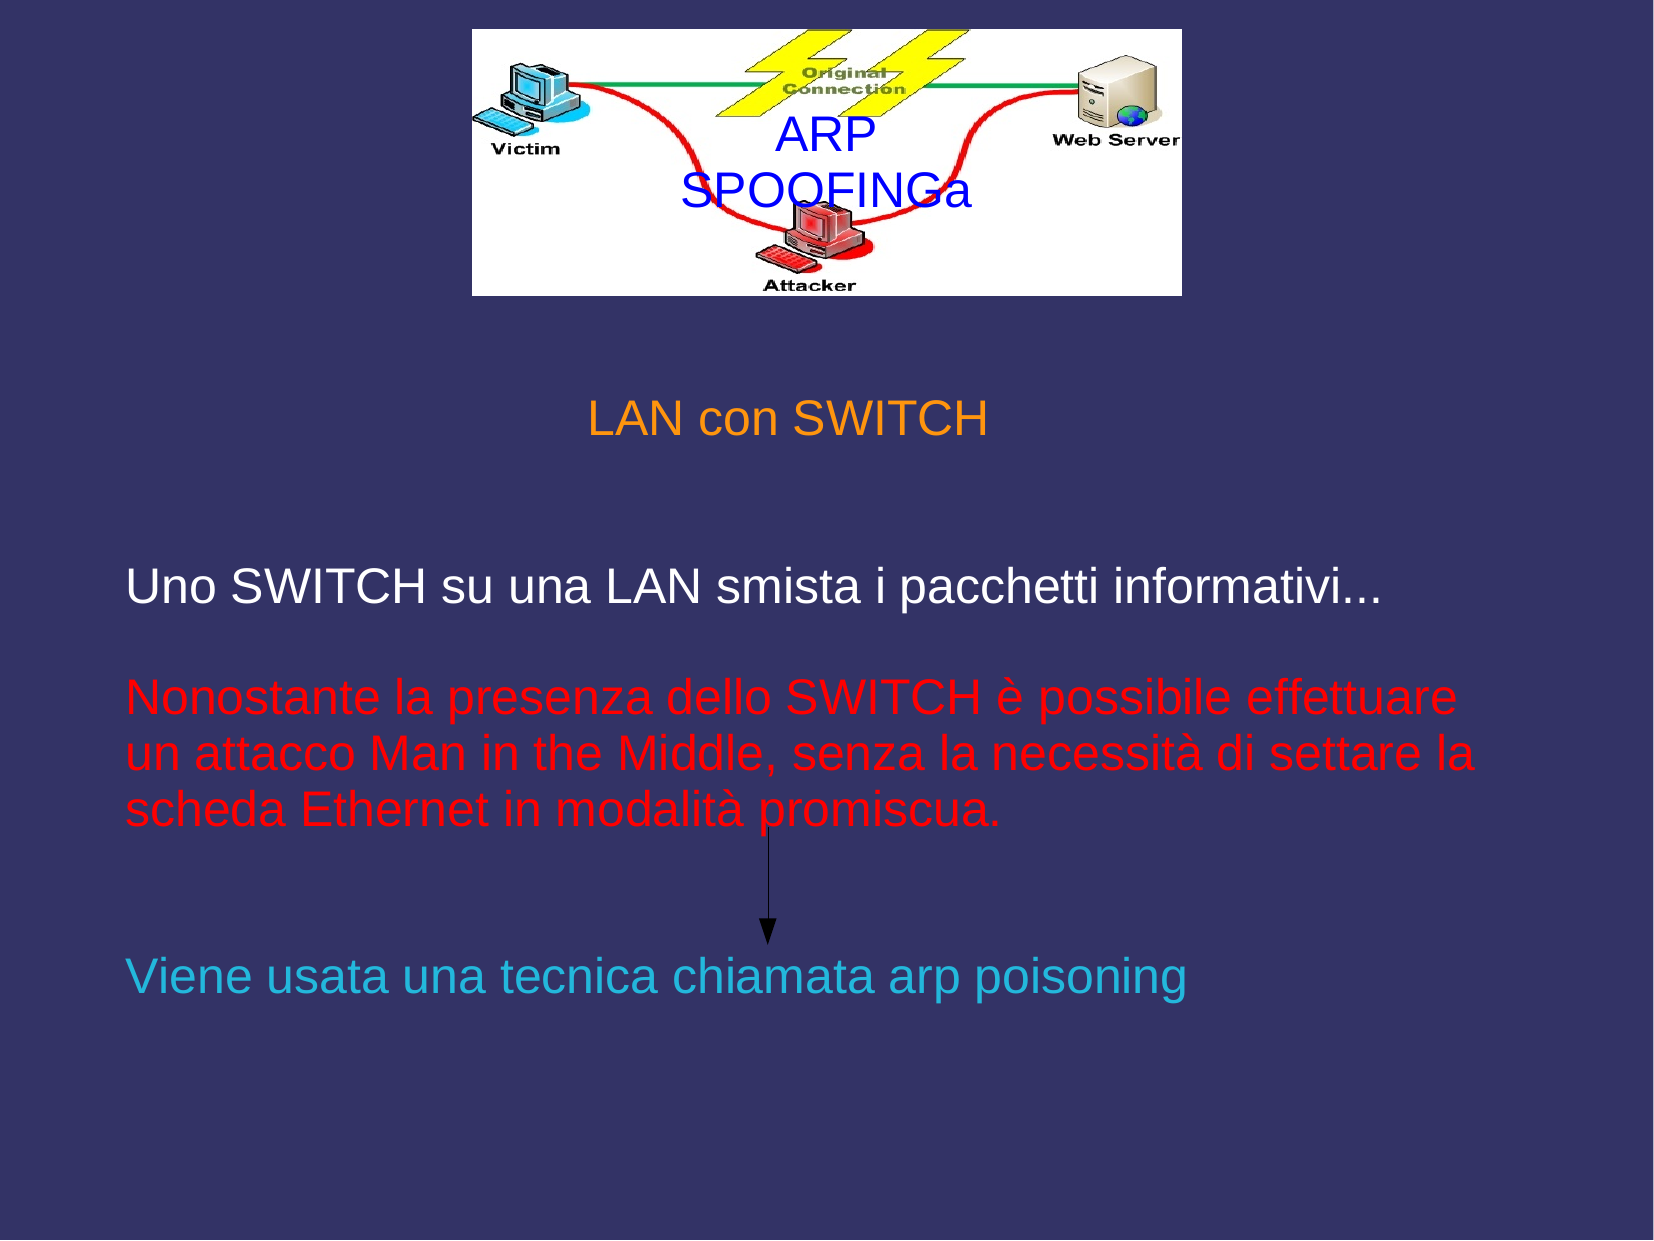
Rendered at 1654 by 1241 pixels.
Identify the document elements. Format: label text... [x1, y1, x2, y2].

picture [472, 29, 1182, 296]
text_box LAN con SWITCH Uno SWITCH su una LAN smista i pacchetti informativi... Nonostante la presenza dello SWITCH è possibile effettuare un attacco Man in the Middle, senza la necessità di settare la scheda Ethernet in modalità promiscua. Viene usata una tecnica chiamata arp poisoning [125, 390, 1477, 1004]
